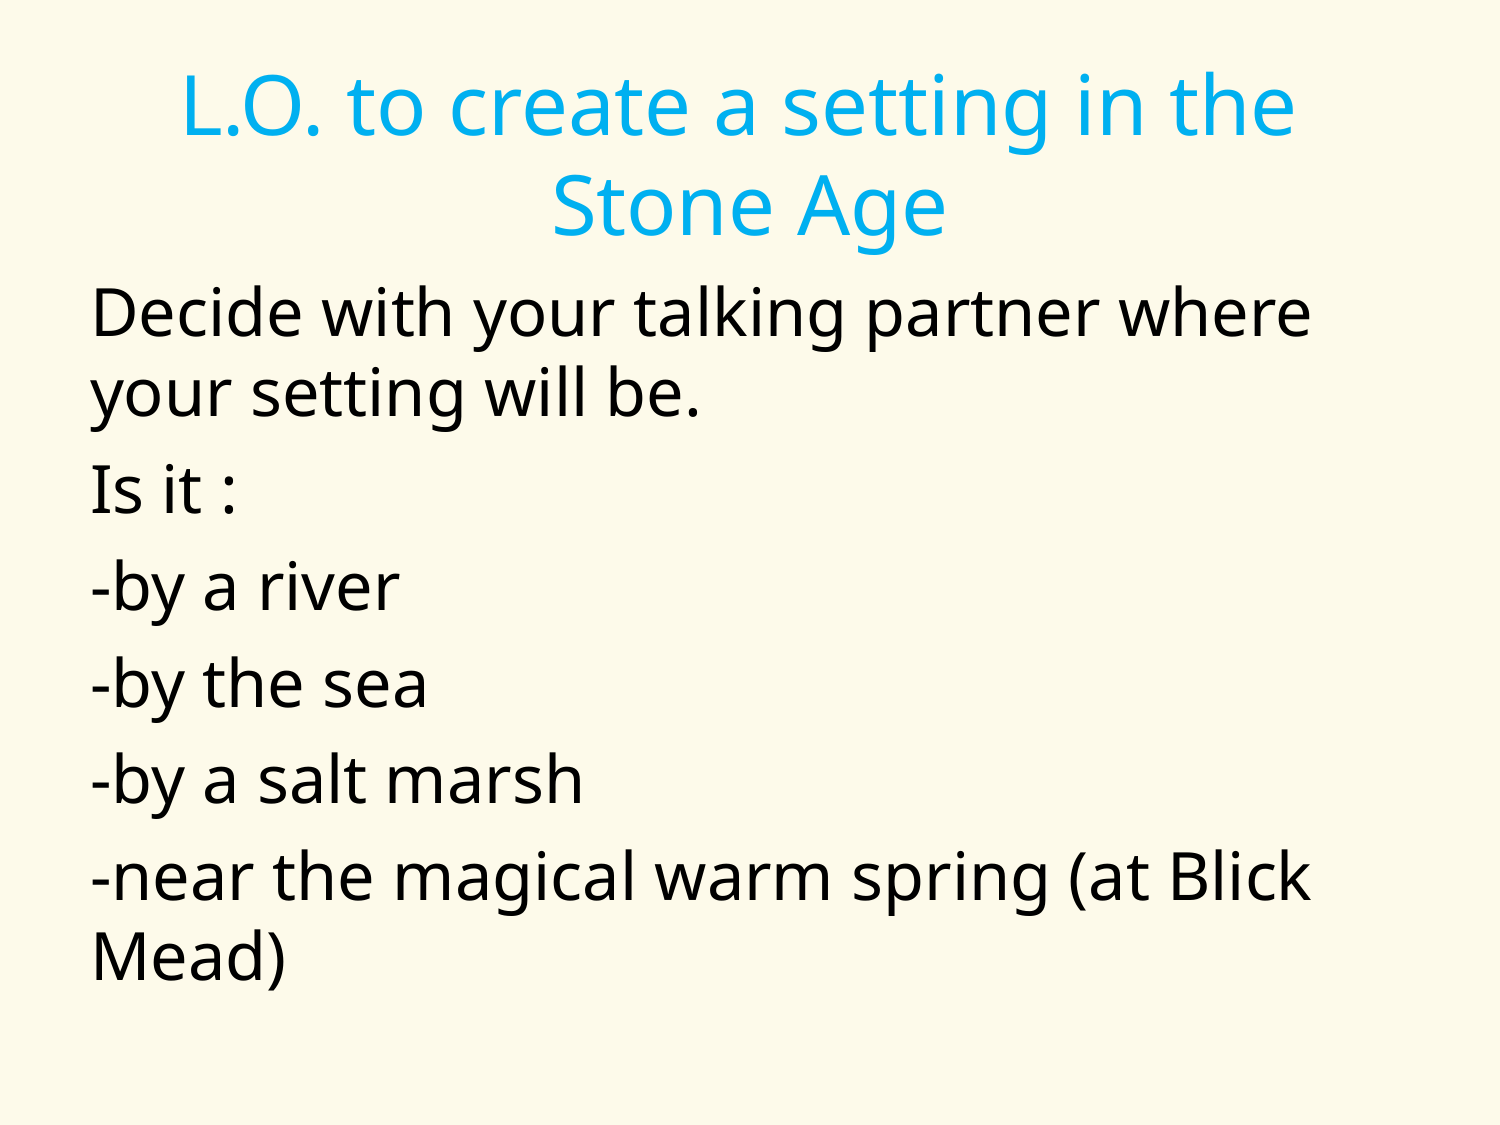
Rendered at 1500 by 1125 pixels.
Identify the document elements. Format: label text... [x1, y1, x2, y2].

list Decide with your talking partner where your setting will be. Is it : -by a river -by the sea -by a salt marsh -near the magical warm spring (at Blick Mead) [75, 262, 1426, 1005]
title L.O. to create a setting in the Stone Age [75, 45, 1426, 233]
